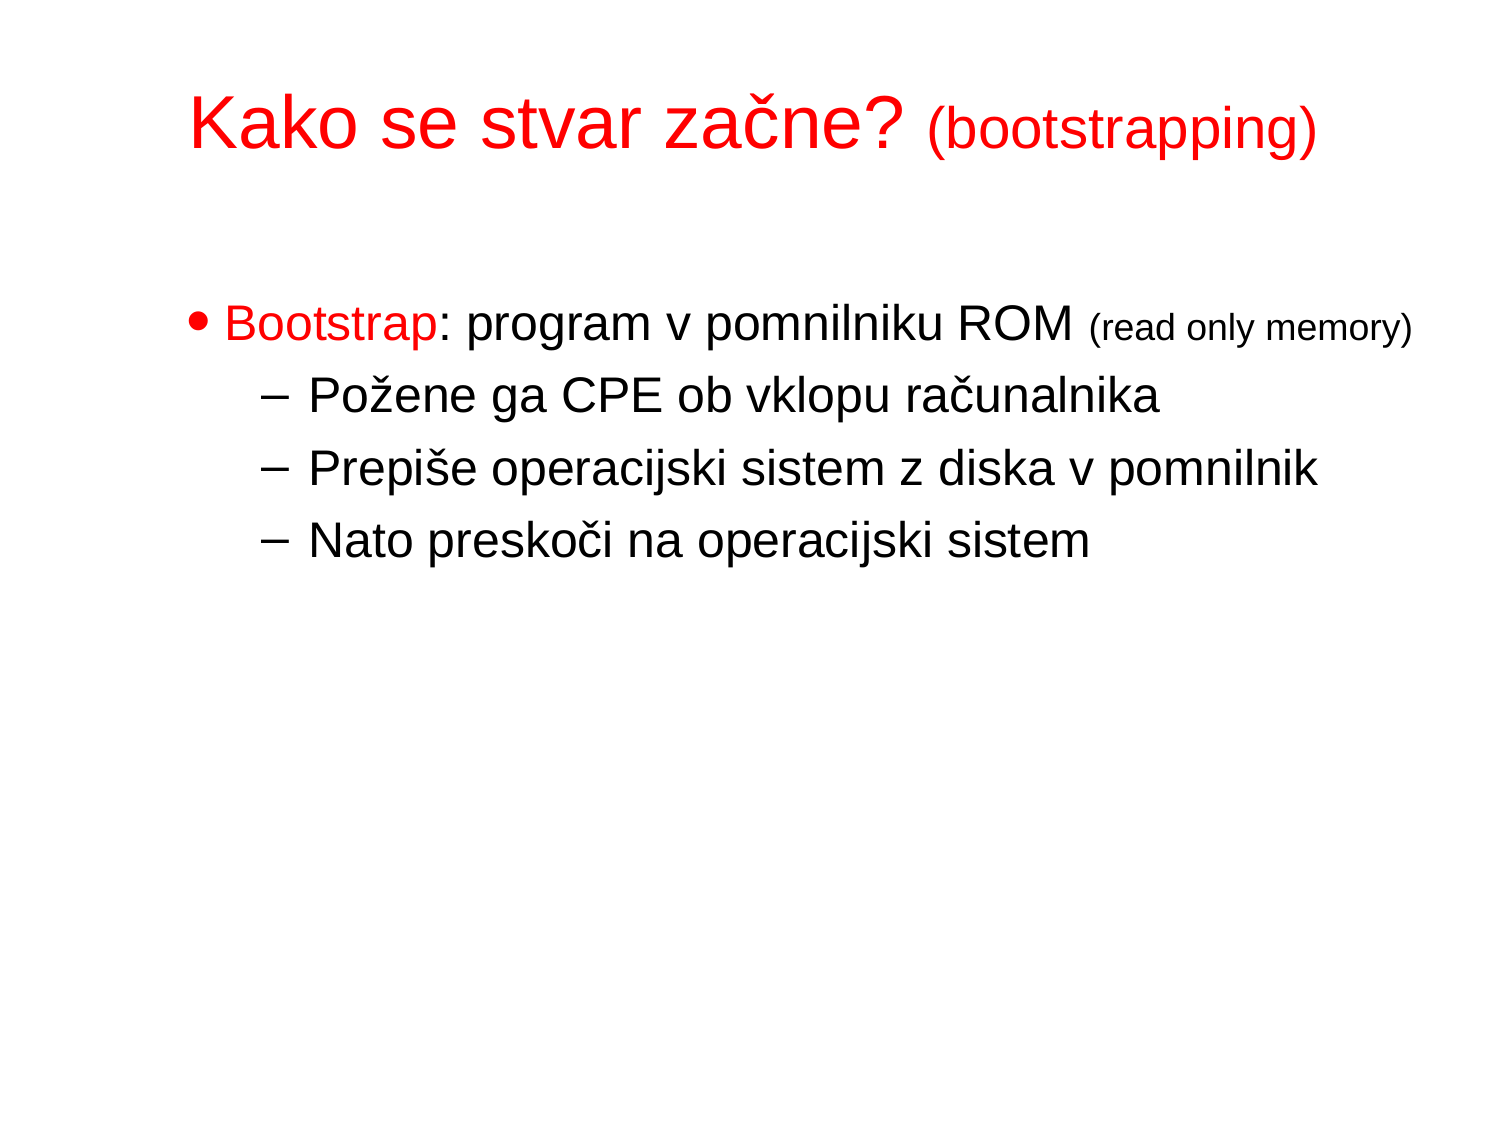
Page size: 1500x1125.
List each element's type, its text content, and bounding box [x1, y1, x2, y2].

list Bootstrap: program v pomnilniku ROM (read only memory) Požene ga CPE ob vklopu računalnika Prepiše operacijski sistem z diska v pomnilnik Nato preskoči na operacijski sistem [171, 282, 1450, 958]
title Kako se stvar začne? (bootstrapping) [72, 66, 1437, 172]
